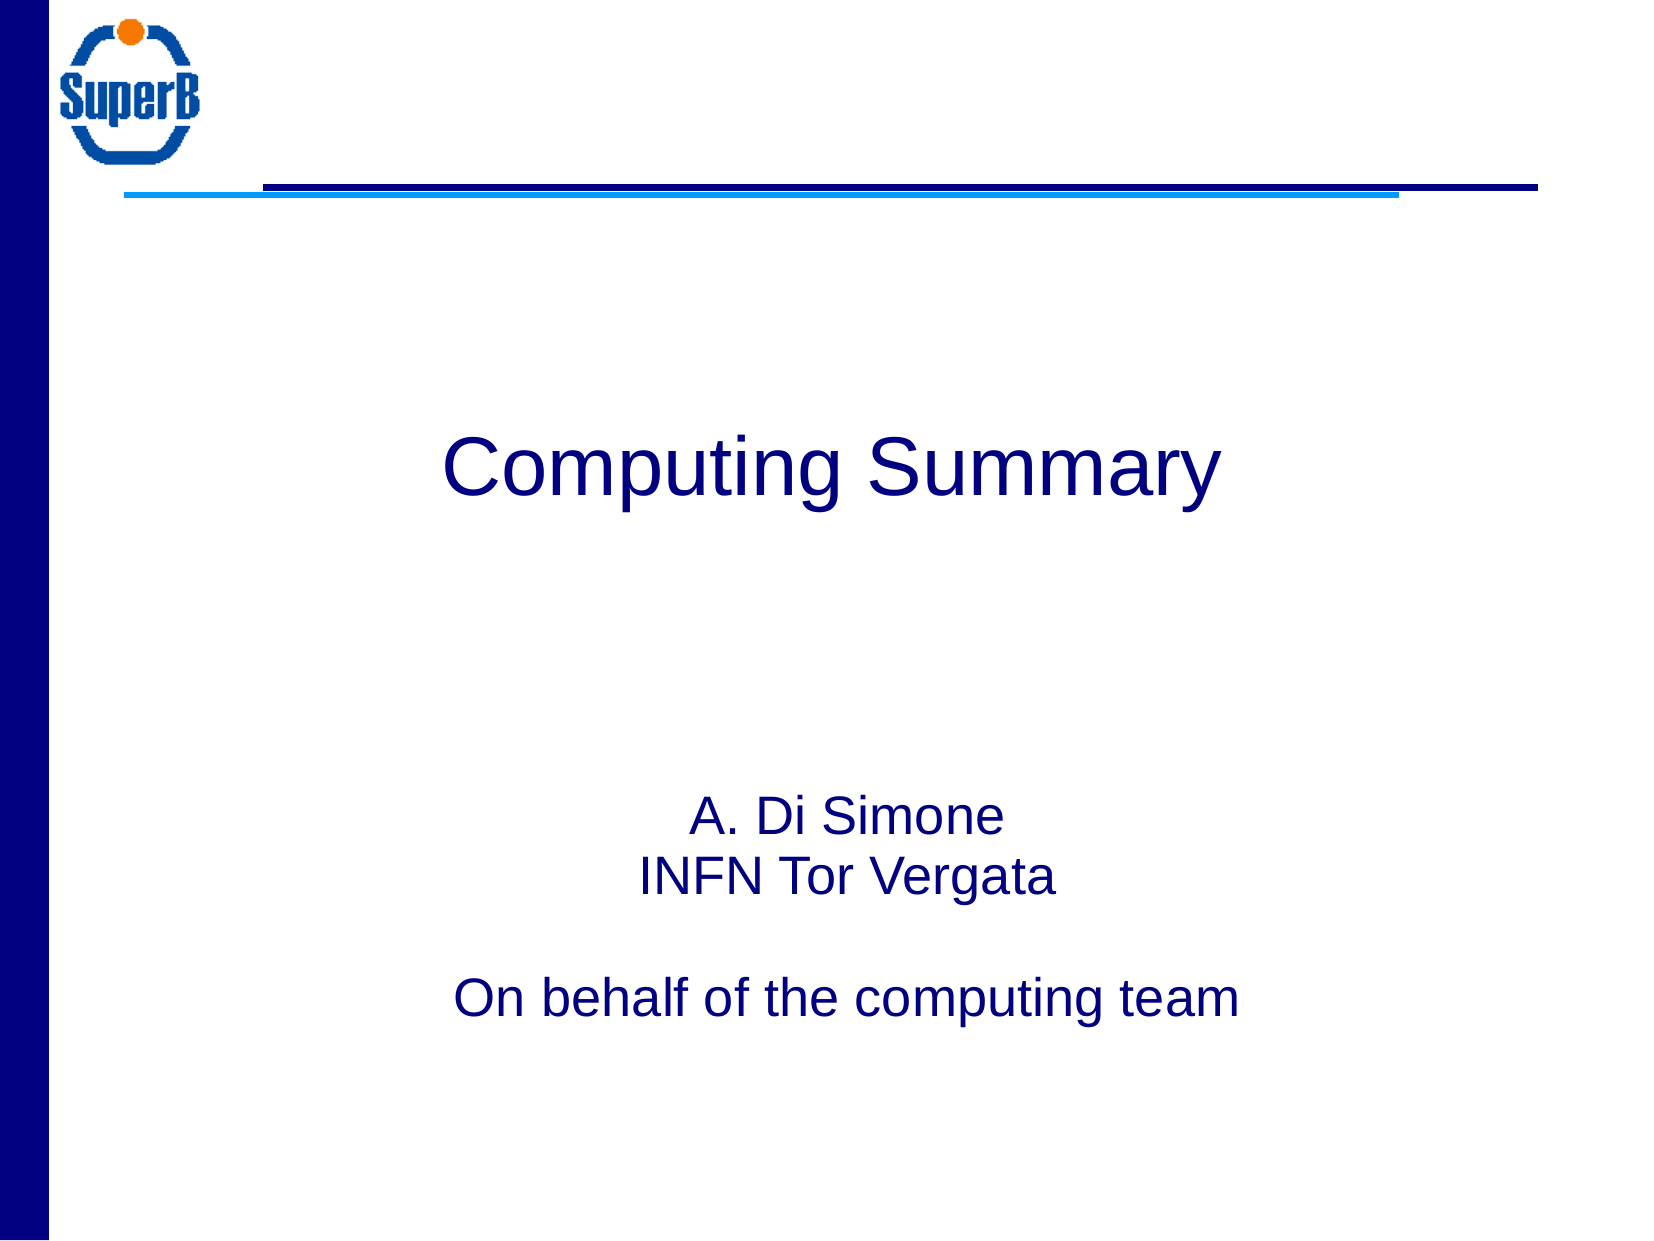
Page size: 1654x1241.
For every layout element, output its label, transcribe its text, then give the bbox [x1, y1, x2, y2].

text_box Computing Summary [426, 412, 1239, 521]
picture [51, 16, 208, 170]
text_box A. Di Simone INFN Tor Vergata On behalf of the computing team [153, 656, 1542, 1036]
